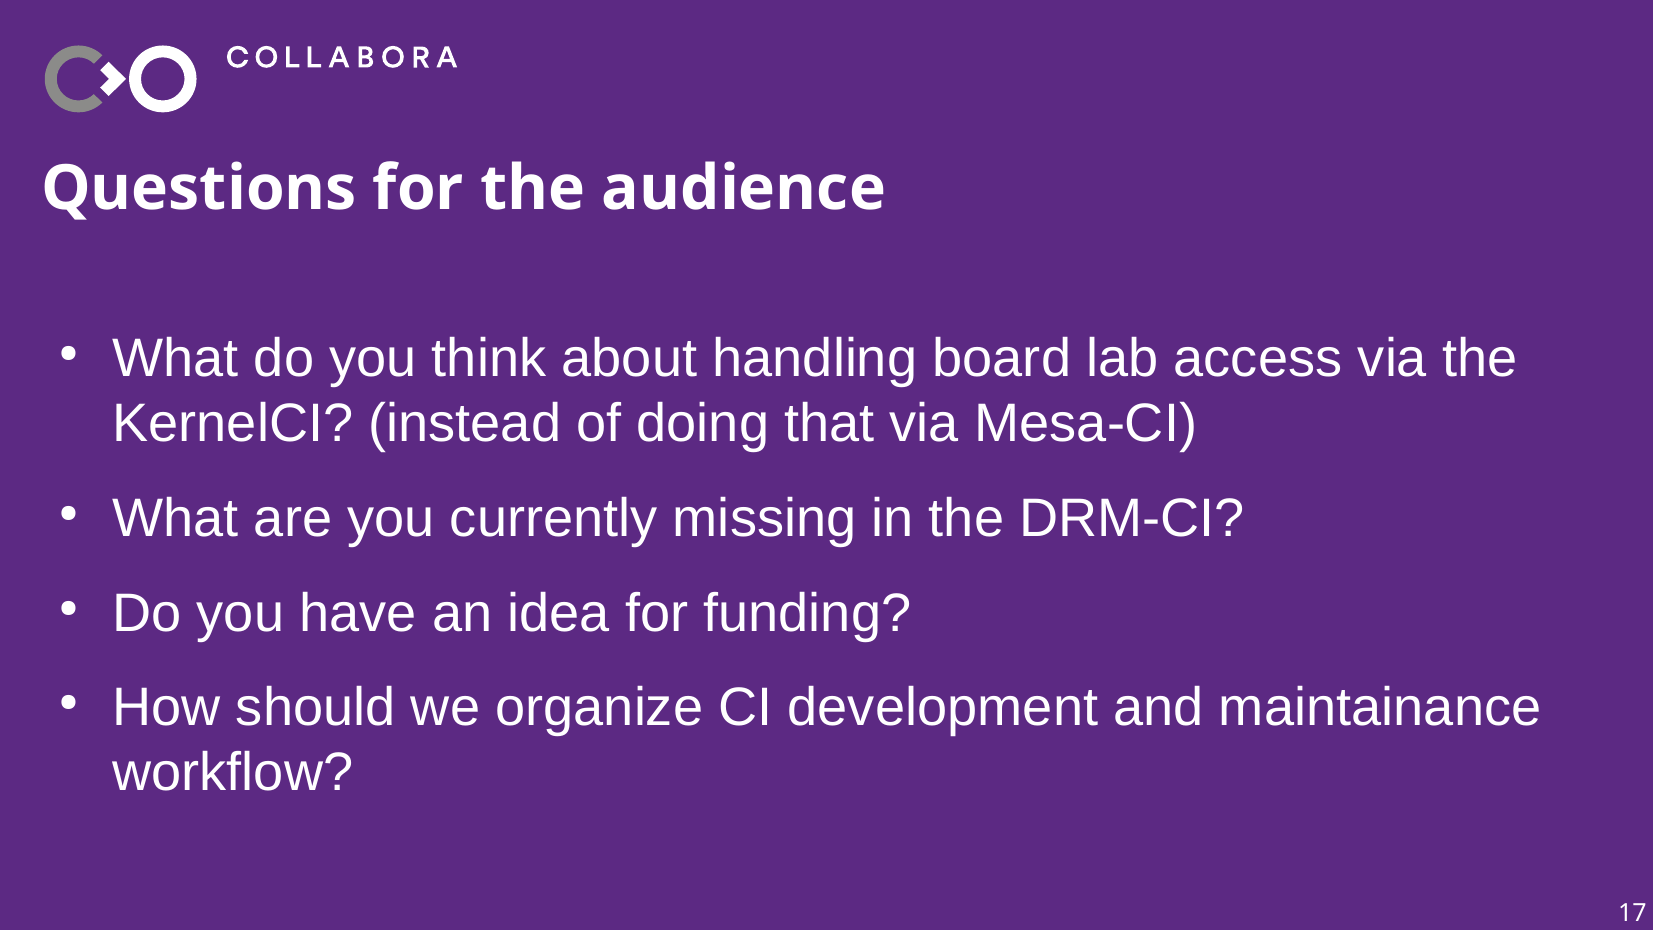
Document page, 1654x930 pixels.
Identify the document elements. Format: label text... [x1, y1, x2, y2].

list What do you think about handling board lab access via the KernelCI? (instead of doing that via Mesa-CI) What are you currently missing in the DRM-CI? Do you have an idea for funding? How should we organize CI development and maintainance workflow? [41, 322, 1614, 847]
title Questions for the audience [41, 146, 1614, 311]
